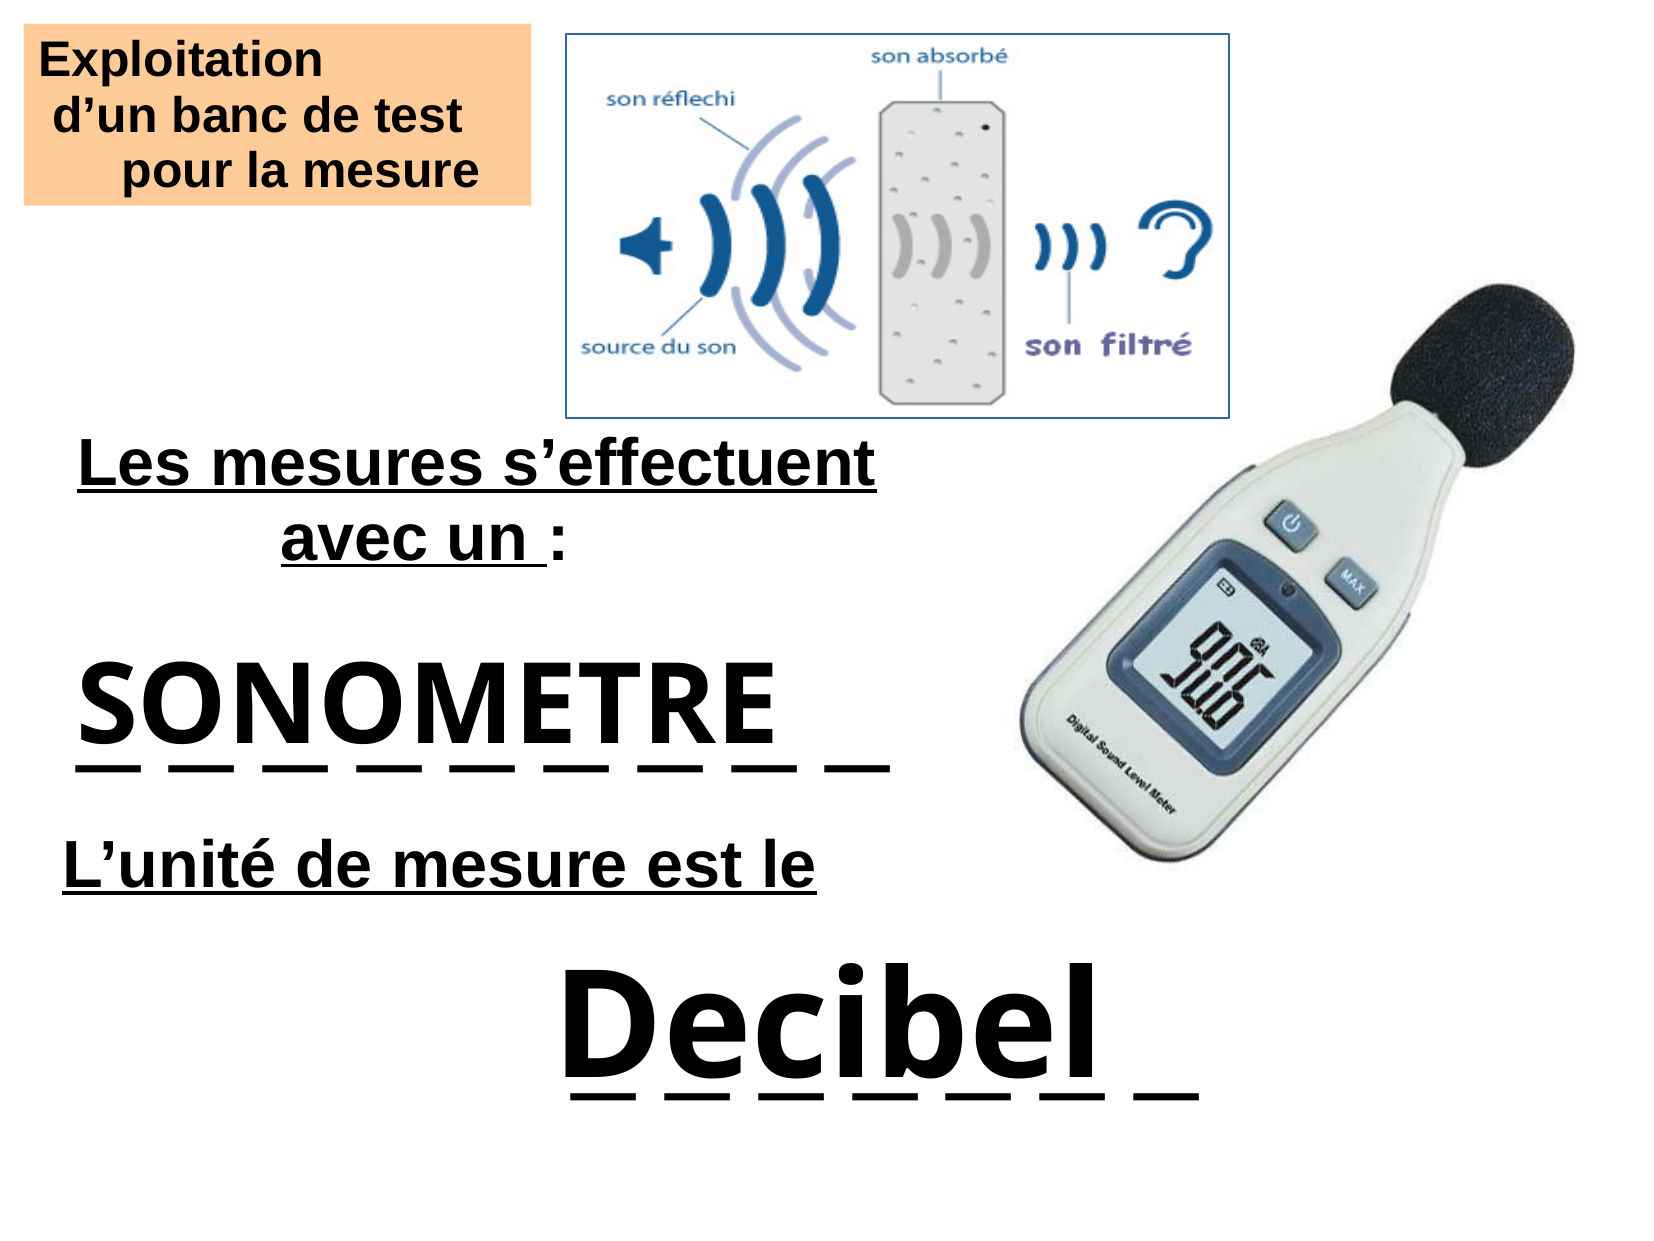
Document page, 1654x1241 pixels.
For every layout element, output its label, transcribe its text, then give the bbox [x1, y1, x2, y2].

picture [1003, 259, 1642, 898]
text_box Exploitation d’un banc de test pour la mesure [23, 23, 532, 206]
text_box L’unité de mesure est le _ _ _ _ _ _ _ [47, 819, 1630, 1110]
picture [566, 35, 1229, 418]
text_box SONOMETRE [61, 616, 900, 790]
text_box Les mesures s’effectuent avec un : _ _ _ _ _ _ _ _ _ [62, 417, 1019, 782]
text_box Decibel [537, 909, 1376, 1136]
